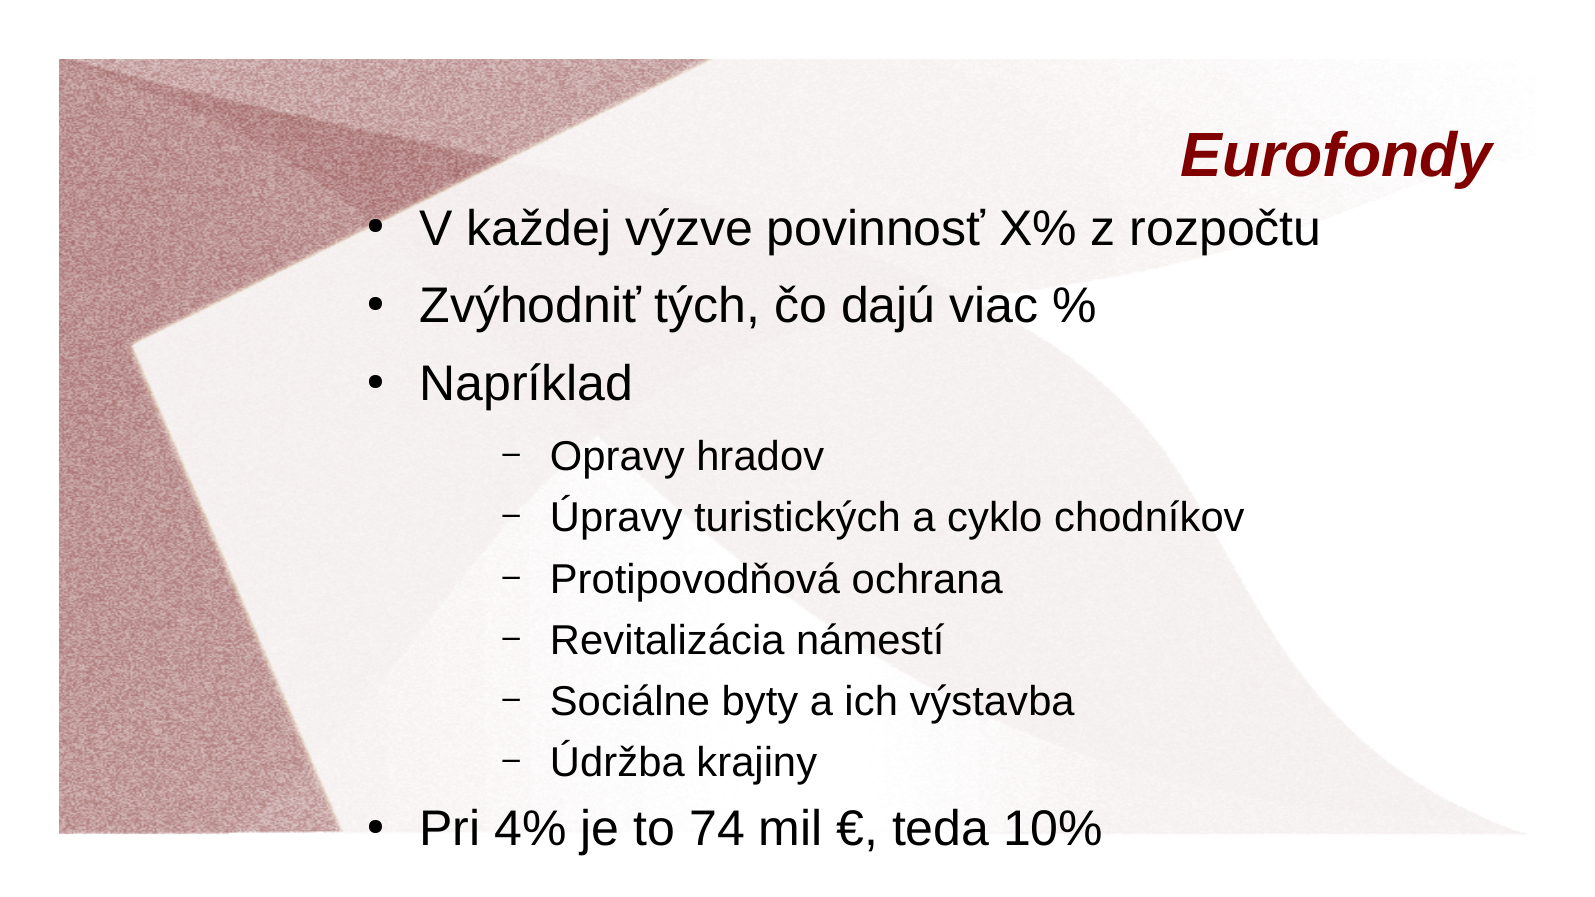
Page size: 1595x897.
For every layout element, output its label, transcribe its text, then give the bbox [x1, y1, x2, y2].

list V každej výzve povinnosť X% z rozpočtu Zvýhodniť tých, čo dajú viac % Napríklad Opravy hradov Úpravy turistických a cyklo chodníkov Protipovodňová ochrana Revitalizácia námestí Sociálne byty a ich výstavba Údržba krajiny Pri 4% je to 74 mil €, teda 10% [349, 199, 1488, 857]
title Eurofondy [591, 90, 1494, 220]
picture [59, 59, 1536, 838]
